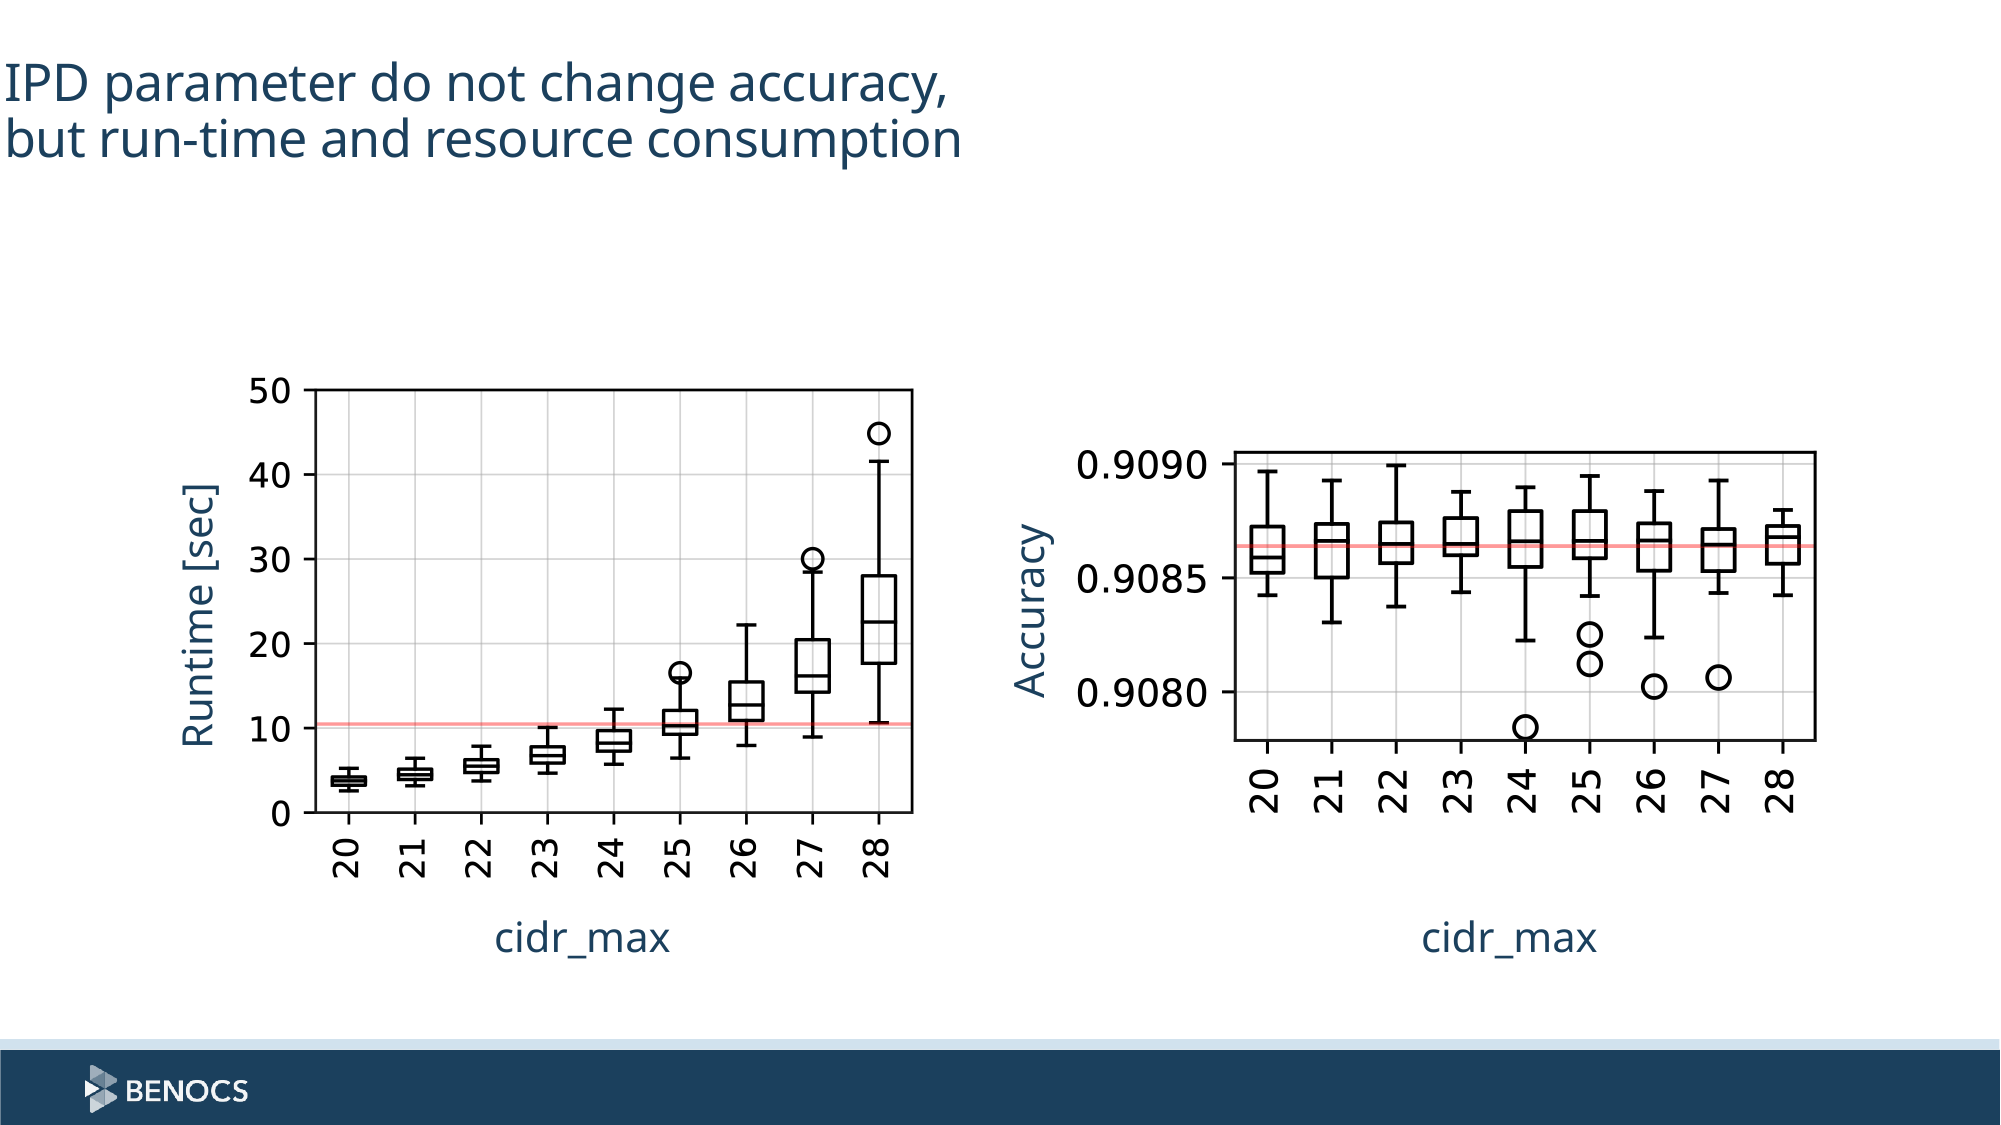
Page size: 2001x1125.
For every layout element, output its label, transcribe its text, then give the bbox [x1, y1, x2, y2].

picture [1027, 421, 1868, 860]
text_box cidr_max [1416, 906, 1697, 966]
title IPD parameter do not change accuracy, but run-time and resource consumption [0, 52, 1803, 191]
picture [84, 1063, 248, 1114]
picture [216, 360, 960, 921]
text_box Runtime [sec] [166, 474, 225, 754]
text_box Accuracy [998, 422, 1057, 703]
text_box cidr_max [490, 906, 770, 966]
